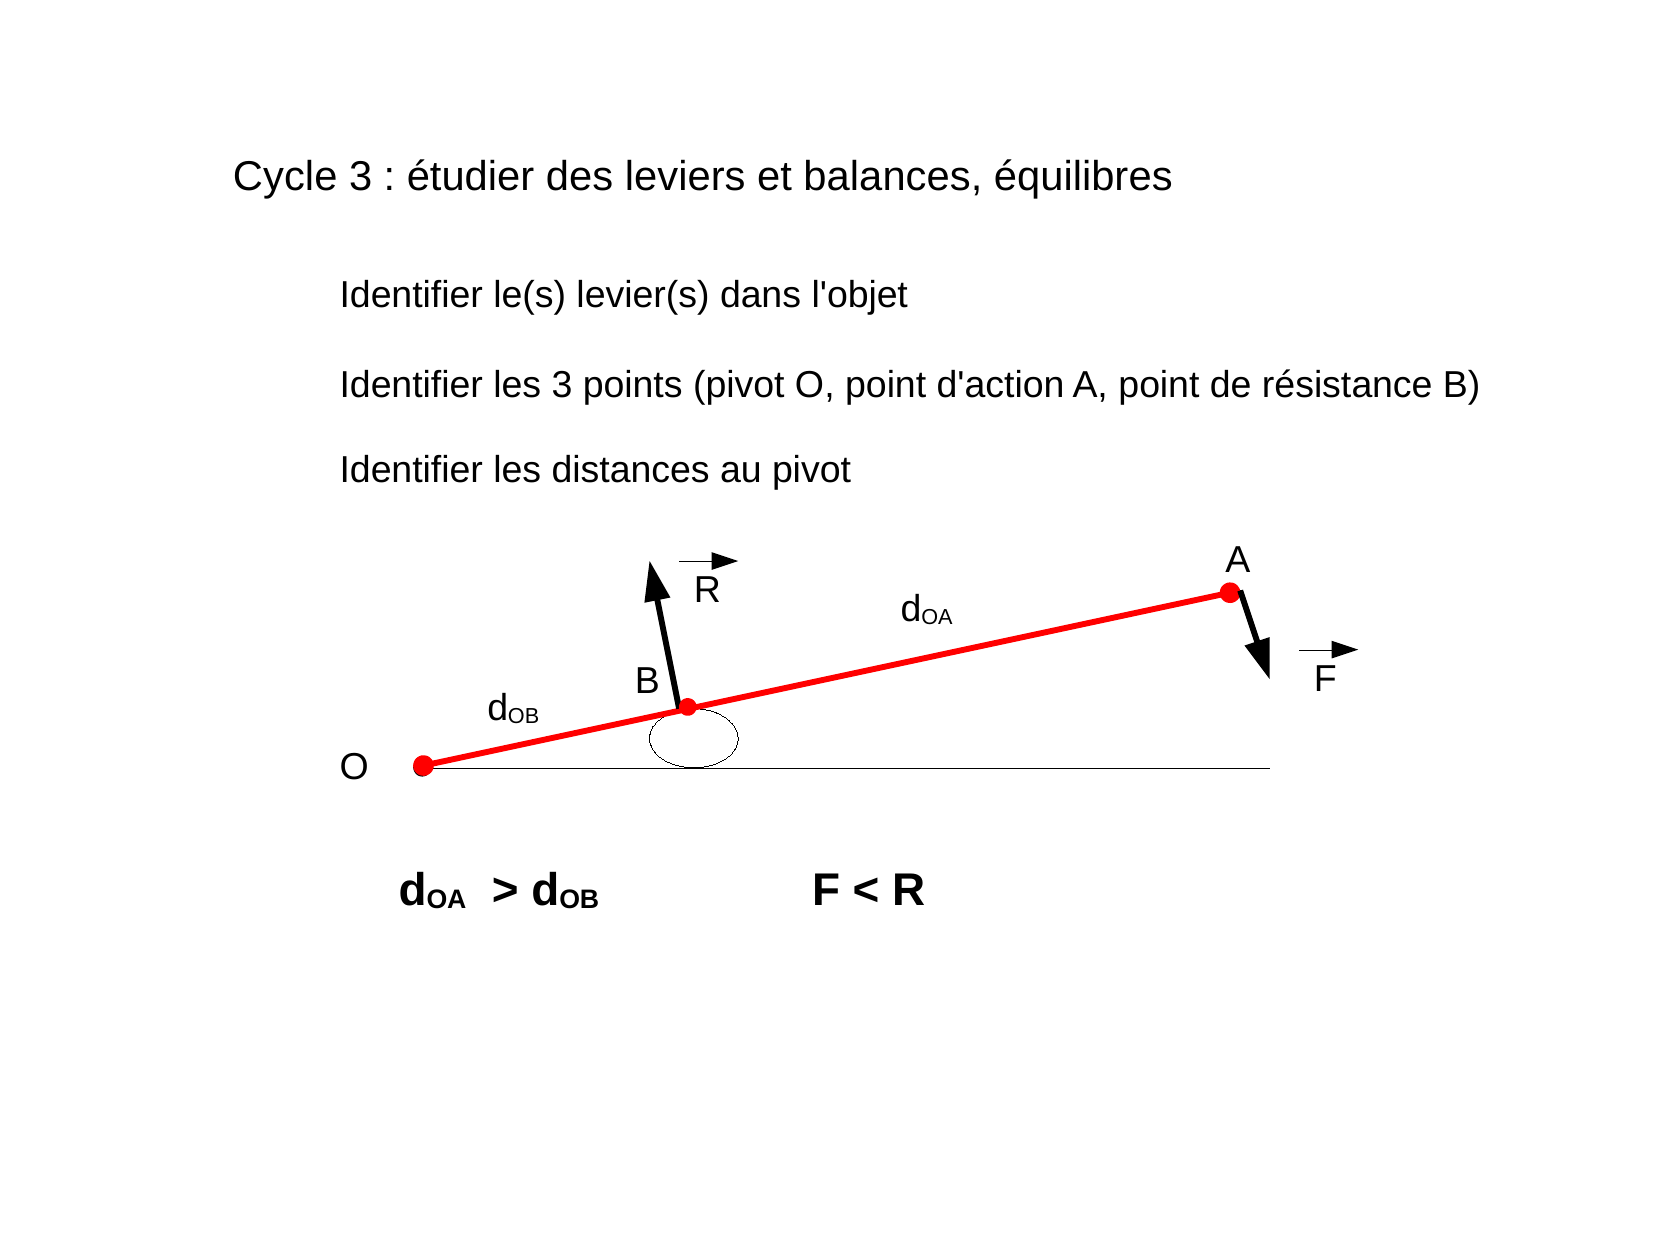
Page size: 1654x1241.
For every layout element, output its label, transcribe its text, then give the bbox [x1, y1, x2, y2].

text_box R [679, 562, 739, 618]
text_box B [620, 651, 675, 709]
text_box Cycle 3 : étudier des leviers et balances, équilibres [206, 145, 1211, 207]
text_box dOA > dOB [383, 856, 680, 938]
text_box dOA [885, 580, 1004, 650]
text_box Identifier les 3 points (pivot O, point d'action A, point de résistance B) [324, 356, 1536, 414]
text_box Identifier les distances au pivot [324, 441, 886, 499]
text_box dOB [472, 679, 562, 749]
text_box F [1299, 649, 1388, 707]
text_box B [671, 651, 739, 704]
text_box O [324, 738, 414, 796]
text_box F < R [797, 856, 1300, 923]
text_box Identifier le(s) levier(s) dans l'objet [324, 265, 1359, 323]
text_box B [697, 697, 739, 709]
text_box A [1210, 531, 1329, 589]
